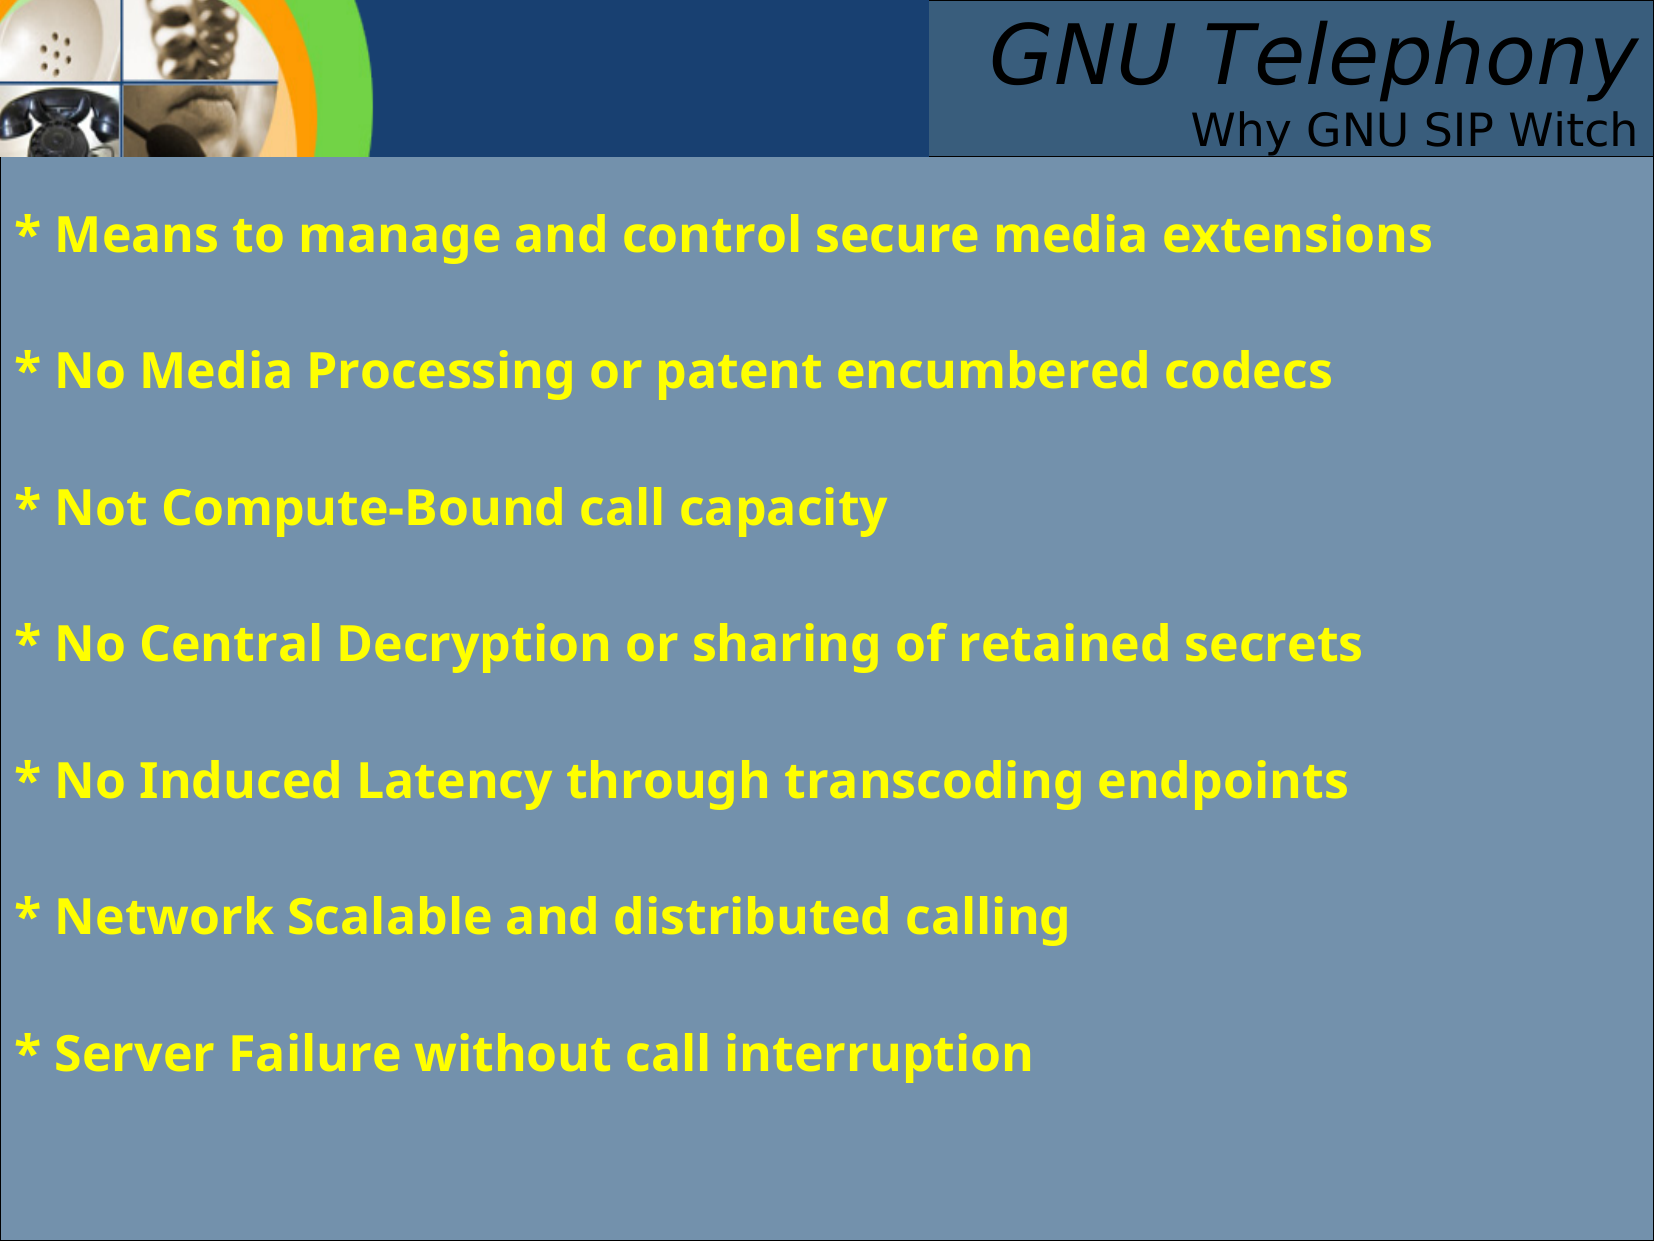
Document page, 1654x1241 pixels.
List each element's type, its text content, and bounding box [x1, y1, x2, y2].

text_box [441, 1051, 447, 1062]
text_box [144, 1051, 152, 1063]
text_box [265, 1058, 274, 1066]
text_box [424, 1051, 429, 1064]
text_box [661, 1058, 670, 1066]
text_box GNU Telephony Why GNU SIP Witch [941, 0, 1654, 169]
text_box * Means to manage and control secure media extensions * No Media Processing or patent encumbered codecs * Not Compute-Bound call capacity * No Central Decryption or sharing of retained secrets * No Induced Latency through transcoding endpoints * Network Scalable and distributed calling * Server Failure without call interruption [0, 191, 1634, 1051]
text_box [880, 1051, 891, 1066]
text_box [980, 1051, 991, 1065]
text_box [0, 0, 1654, 1241]
text_box [913, 1051, 924, 1065]
text_box [536, 1051, 547, 1065]
picture [0, 0, 929, 157]
text_box [327, 1051, 338, 1066]
text_box [568, 1051, 579, 1066]
